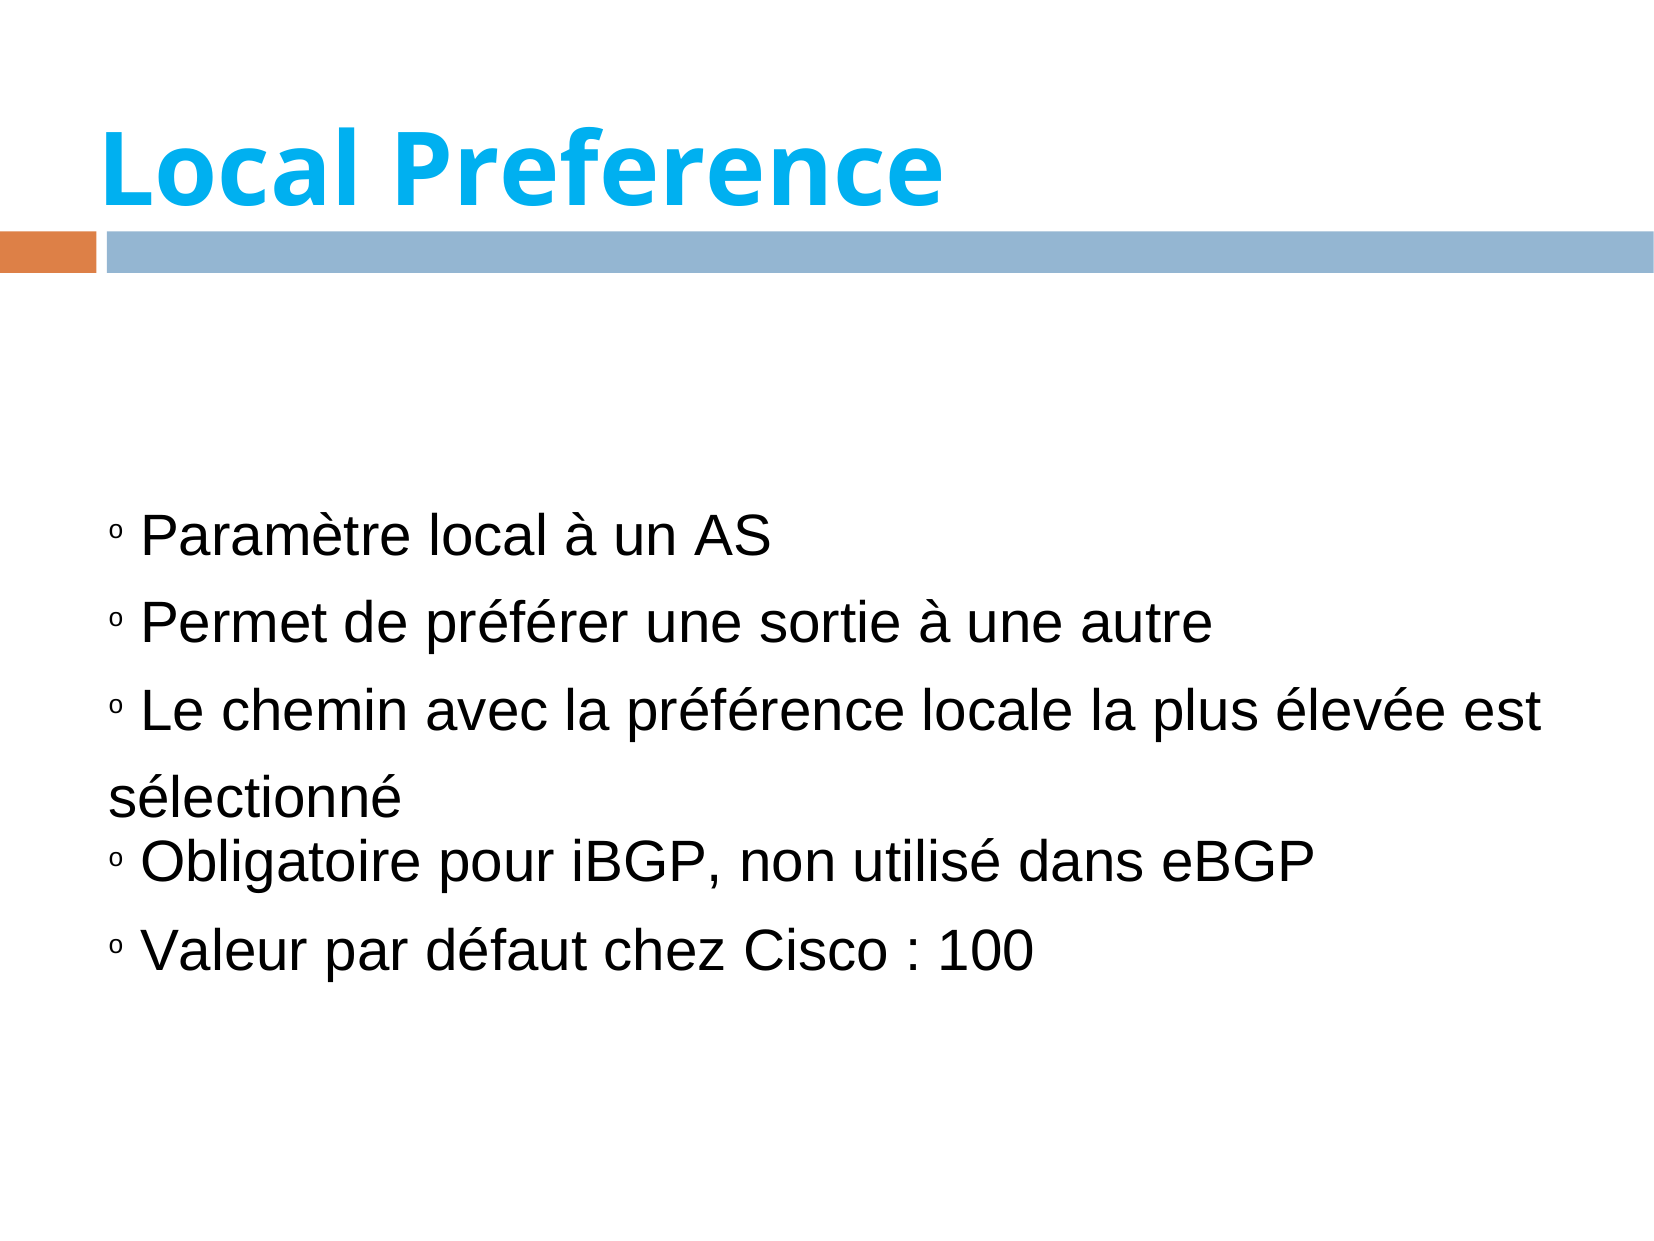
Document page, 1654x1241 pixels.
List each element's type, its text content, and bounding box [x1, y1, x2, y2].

text_box Paramètre local à un AS Permet de préférer une sortie à une autre Le chemin avec la préférence locale la plus élevée est sélectionné Obligatoire pour iBGP, non utilisé dans eBGP Valeur par défaut chez Cisco : 100 [82, 206, 1570, 1185]
text_box Local Preference [82, 91, 1613, 259]
text_box Local Preference [174, 160, 197, 194]
